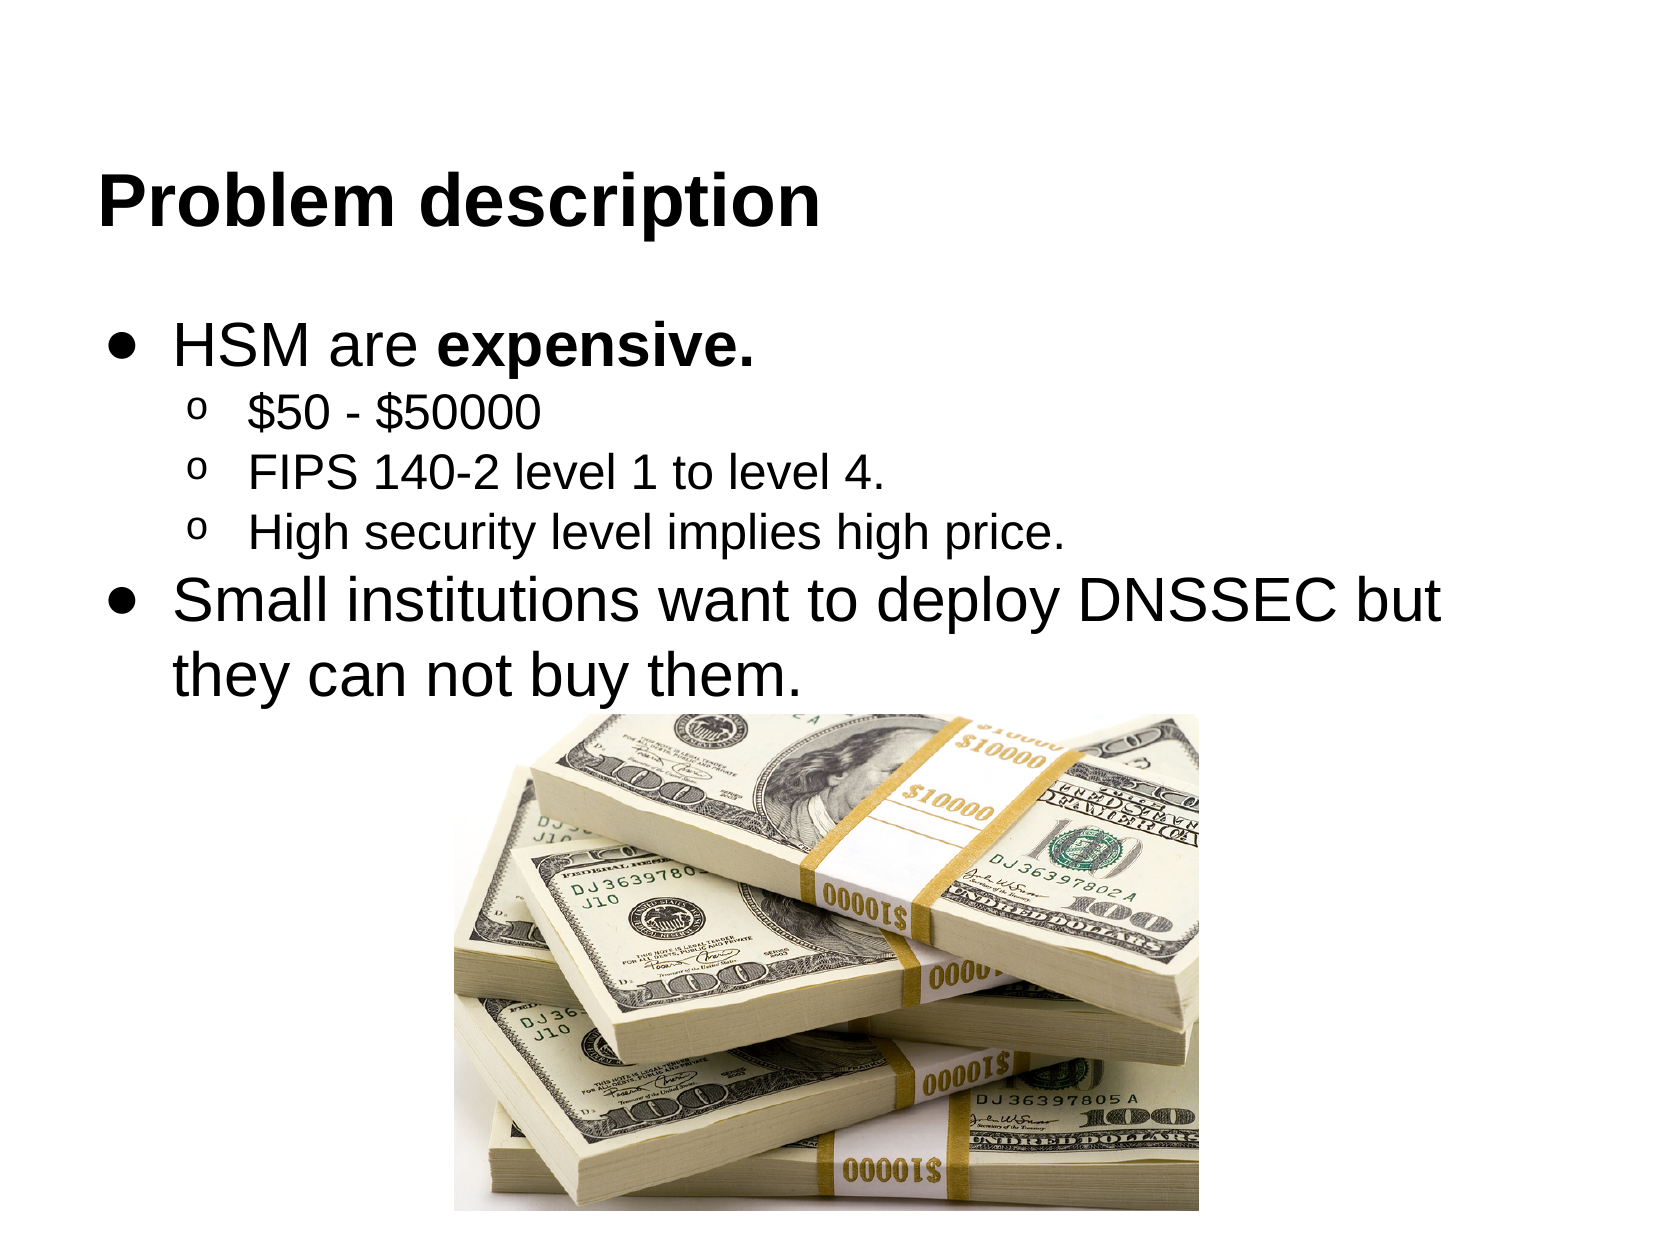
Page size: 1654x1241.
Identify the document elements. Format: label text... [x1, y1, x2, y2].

picture [454, 714, 1199, 1211]
title Problem description [82, 49, 1571, 257]
list HSM are expensive. $50 - $50000 FIPS 140-2 level 1 to level 4. High security level implies high price. Small institutions want to deploy DNSSEC but they can not buy them. [82, 289, 1571, 1188]
